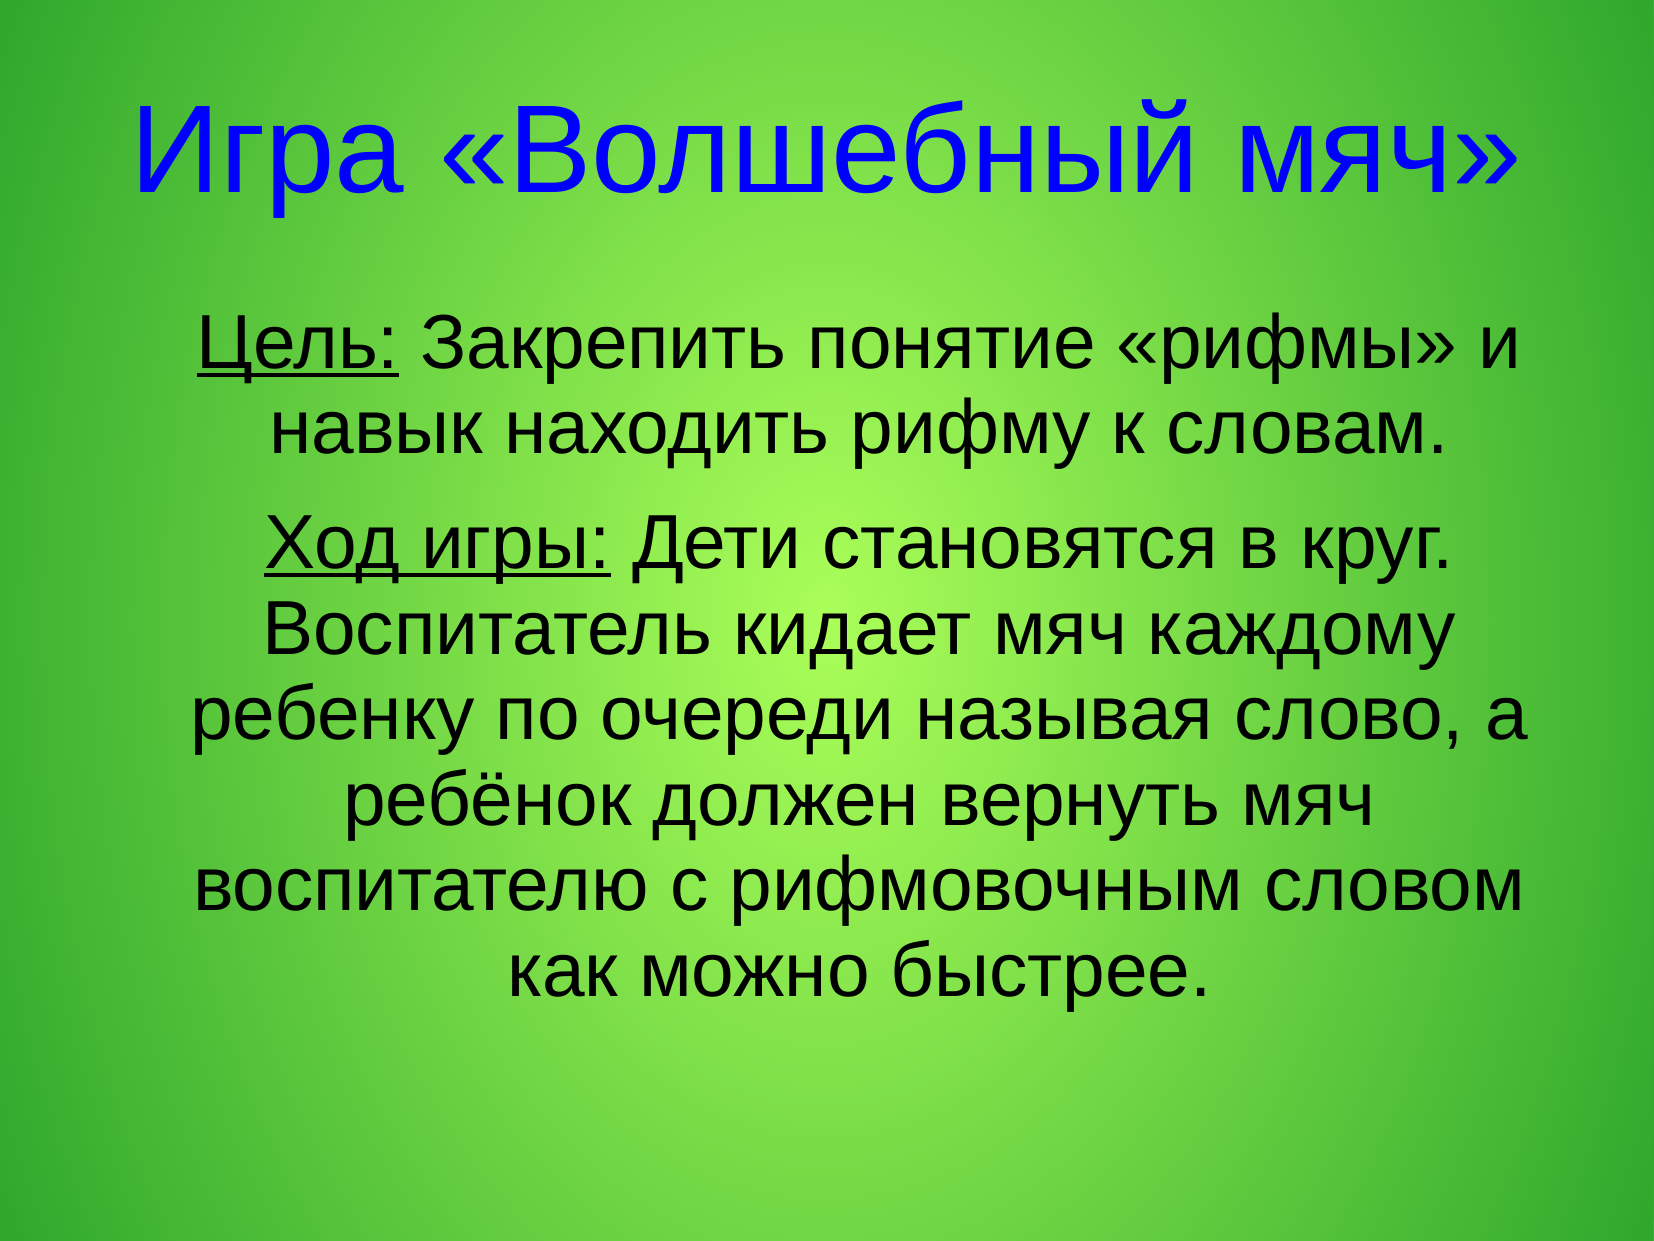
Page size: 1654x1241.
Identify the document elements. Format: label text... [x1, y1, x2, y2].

list Цель: Закрепить понятие «рифмы» и навык находить рифму к словам. Ход игры: Дети становятся в круг. Воспитатель кидает мяч каждому ребенку по очереди называя слово, а ребёнок должен вернуть мяч воспитателю с рифмовочным словом как можно быстрее. [82, 299, 1571, 1019]
title Игра «Волшебный мяч» [82, 47, 1571, 252]
